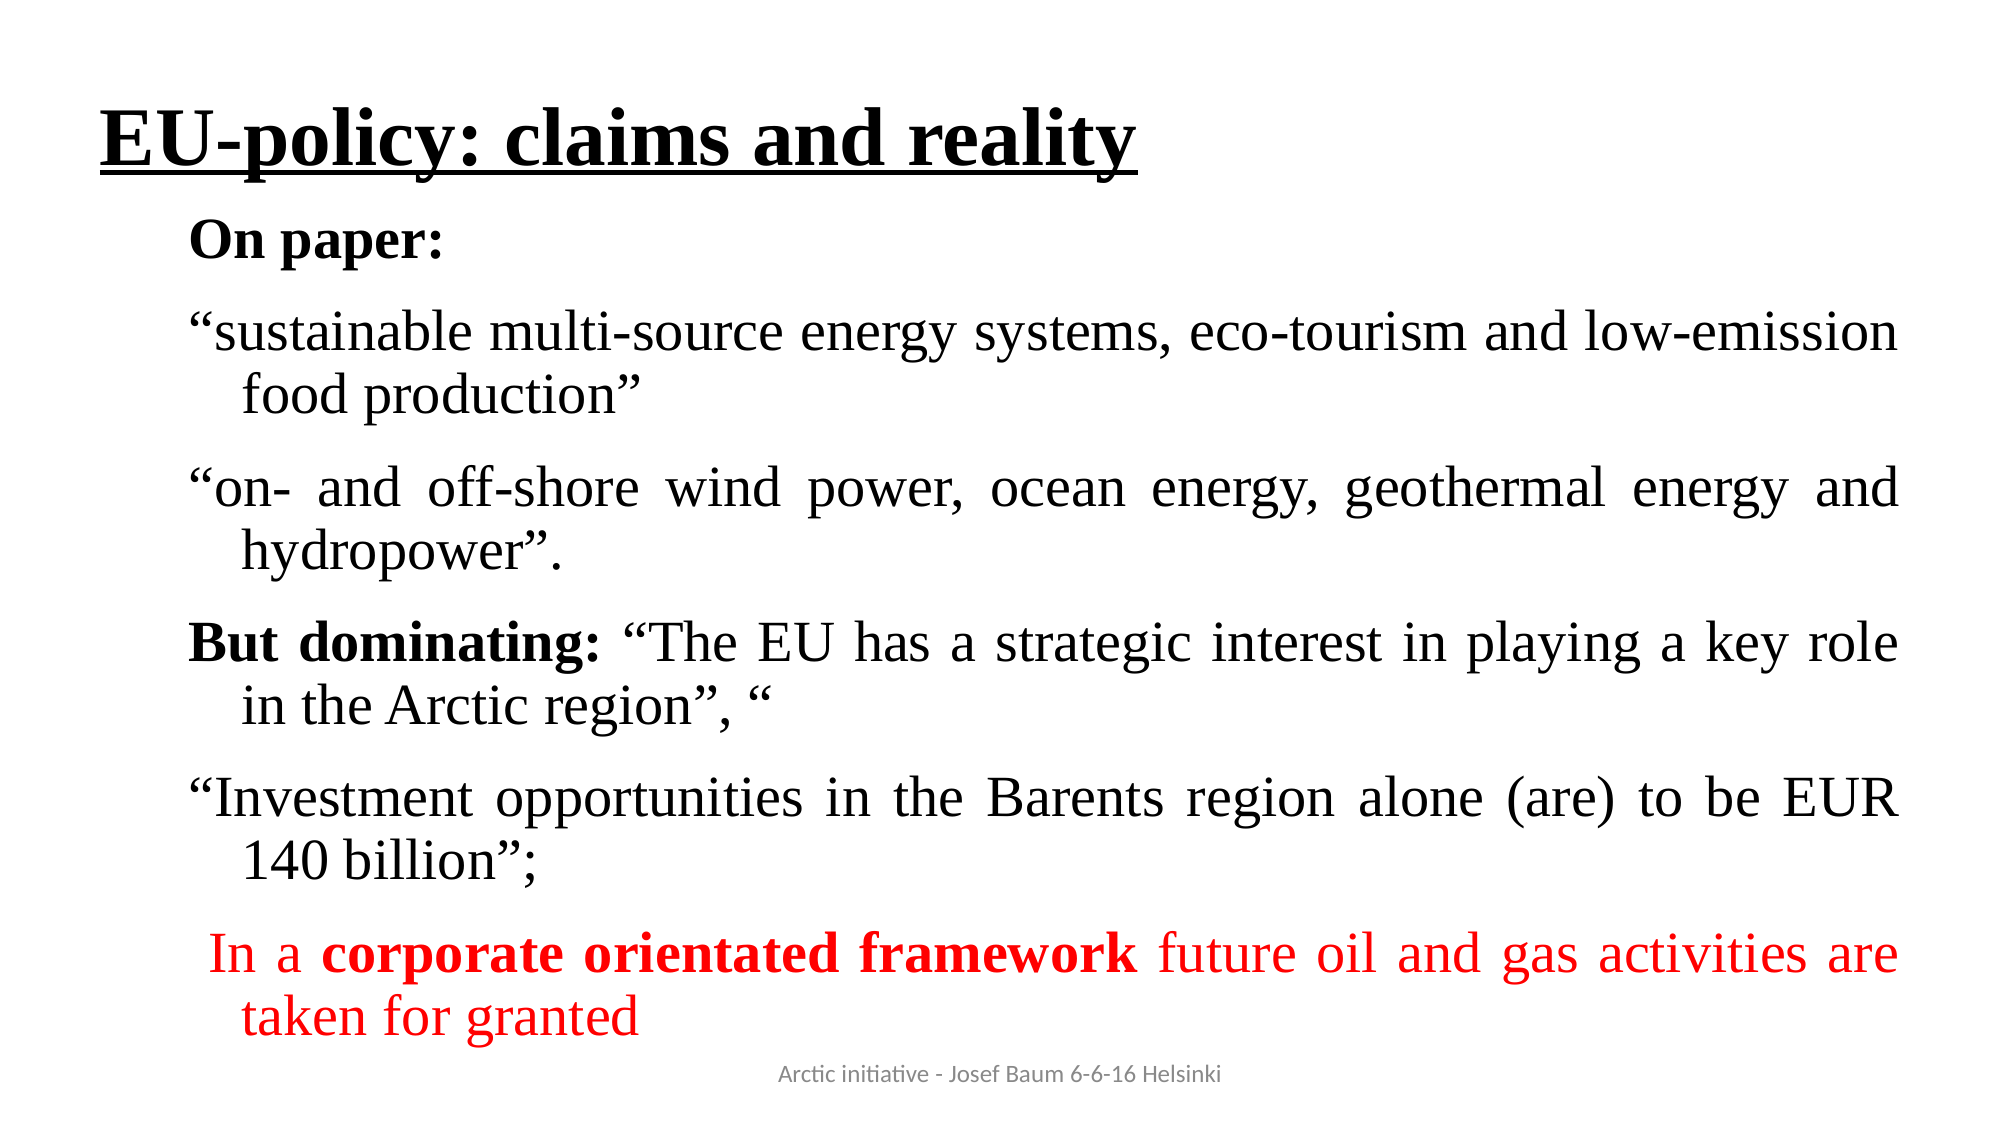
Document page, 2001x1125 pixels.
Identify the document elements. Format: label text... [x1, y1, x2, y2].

title EU-policy: claims and reality [99, 52, 1900, 208]
text_box Arctic initiative - Josef Baum 6-6-16 Helsinki [662, 1042, 1338, 1103]
list On paper: “sustainable multi-source energy systems, eco-tourism and low-emission food production” “on- and off-shore wind power, ocean energy, geothermal energy and hydropower”. But dominating: “The EU has a strategic interest in playing a key role in the Arctic region”, “ “Investment opportunities in the Barents region alone (are) to be EUR 140 billion”; In a corporate orientated framework future oil and gas activities are taken for granted [99, 208, 1900, 1006]
